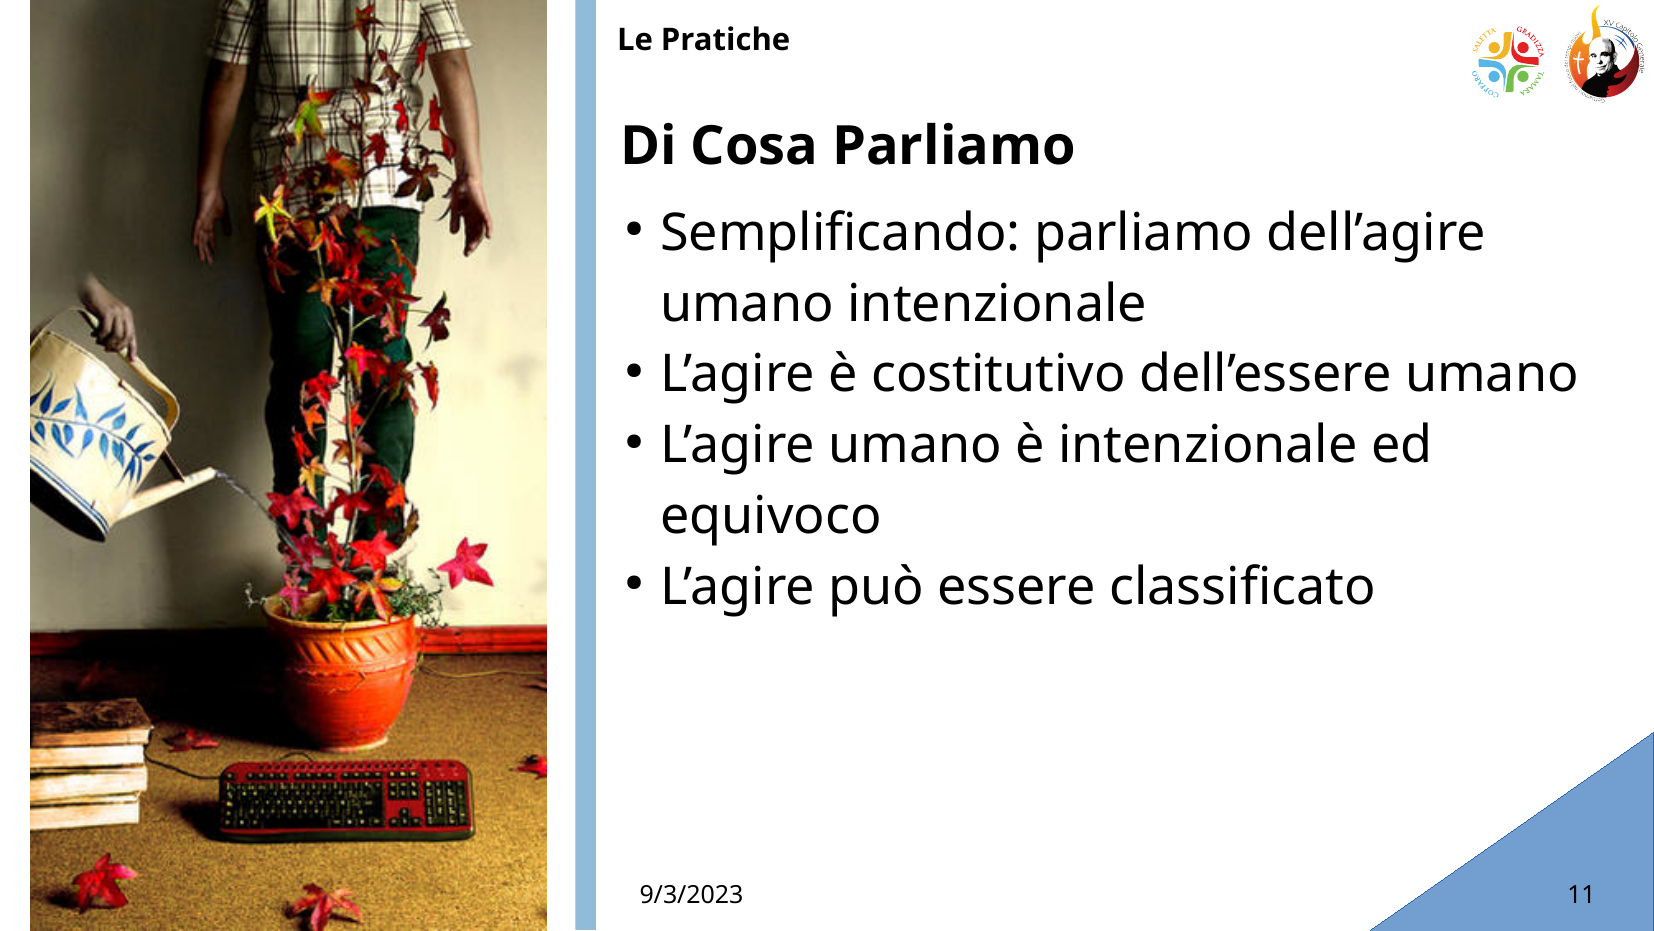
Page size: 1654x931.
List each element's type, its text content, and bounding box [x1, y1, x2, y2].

subtitle Semplificando: parliamo dell’agire umano intenzionale L’agire è costitutivo dell’essere umano L’agire umano è intenzionale ed equivoco L’agire può essere classificato [624, 194, 1602, 891]
picture [1563, 4, 1646, 103]
text_box Le Pratiche [602, 9, 1335, 63]
picture [30, 0, 547, 931]
title Di Cosa Parliamo [620, 106, 1617, 178]
